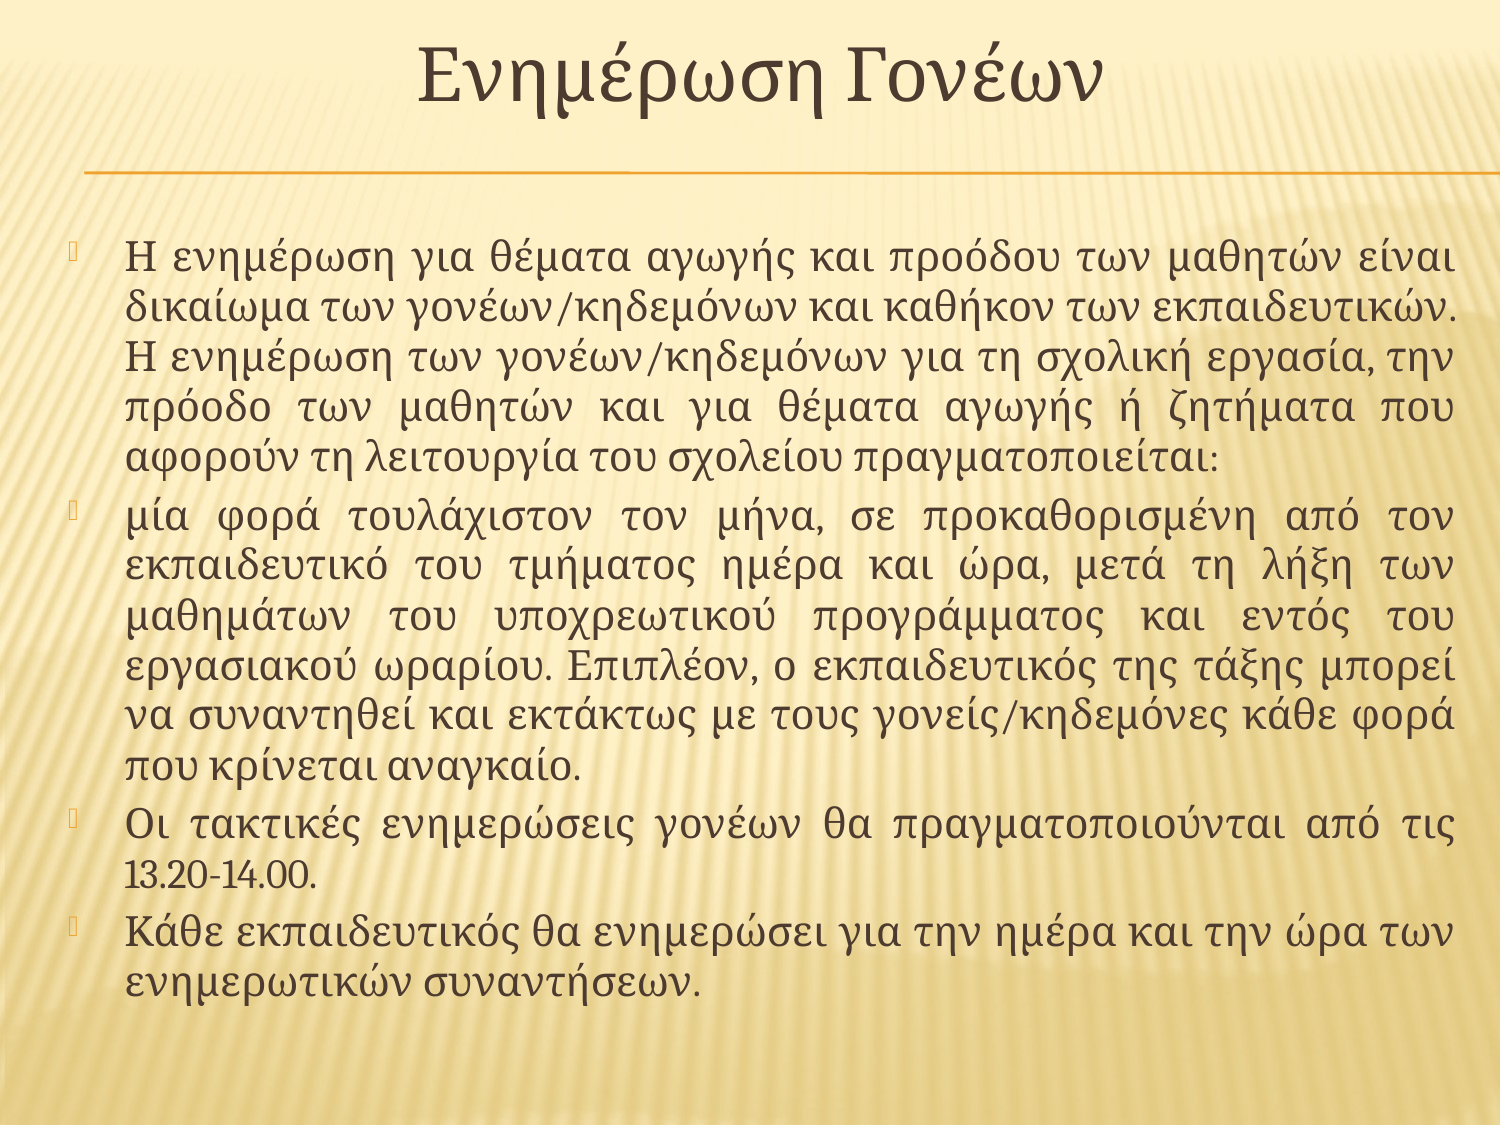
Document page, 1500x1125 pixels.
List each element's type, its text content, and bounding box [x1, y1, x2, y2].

list Ενημέρωση Γονέων Η ενημέρωση για θέματα αγωγής και προόδου των μαθητών είναι δικαίωμα των γονέων/κηδεμόνων και καθήκον των εκπαιδευτικών. Η ενημέρωση των γονέων/κηδεμόνων για τη σχολική εργασία, την πρόοδο των μαθητών και για θέματα αγωγής ή ζητήματα που αφορούν τη λειτουργία του σχολείου πραγματοποιείται: μία φορά τουλάχιστον τον μήνα, σε προκαθορισμένη από τον εκπαιδευτικό του τμήματος ημέρα και ώρα, μετά τη λήξη των μαθημάτων του υποχρεωτικού προγράμματος και εντός του εργασιακού ωραρίου. Επιπλέον, ο εκπαιδευτικός της τάξης μπορεί να συναντηθεί και εκτάκτως με τους γονείς/κηδεμόνες κάθε φορά που κρίνεται αναγκαίο. Οι τακτικές ενημερώσεις γονέων θα πραγματοποιούνται από τις 13.20-14.00. Κάθε εκπαιδευτικός θα ενημερώσει για την ημέρα και την ώρα των ενημερωτικών συναντήσεων. [53, 19, 1471, 1059]
picture [0, 0, 1500, 1125]
